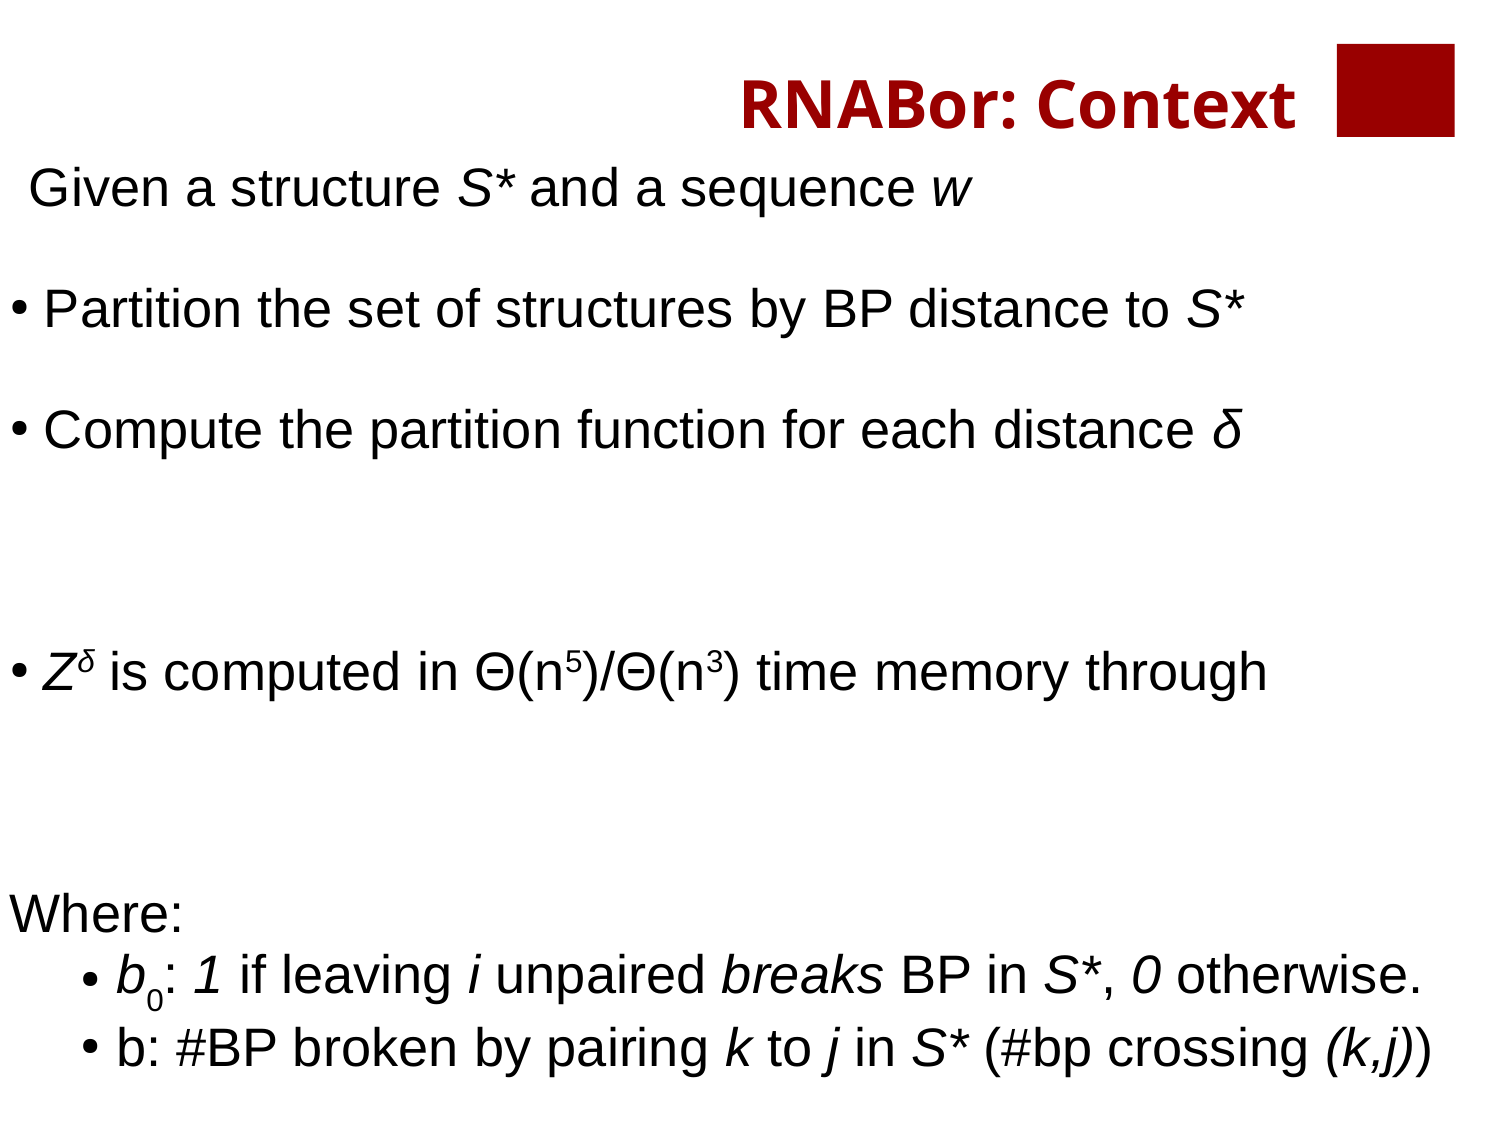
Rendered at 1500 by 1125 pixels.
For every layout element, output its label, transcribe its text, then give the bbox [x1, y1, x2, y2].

text_box RNABor: Context [599, 49, 1313, 138]
text_box Given a structure S* and a sequence w Partition the set of structures by BP distance to S* Compute the partition function for each distance δ Zδ is computed in Θ(n5)/Θ(n3) time memory through Where: b0: 1 if leaving i unpaired breaks BP in S*, 0 otherwise. b: #BP broken by pairing k to j in S* (#bp crossing (k,j)) [0, 149, 1500, 1086]
